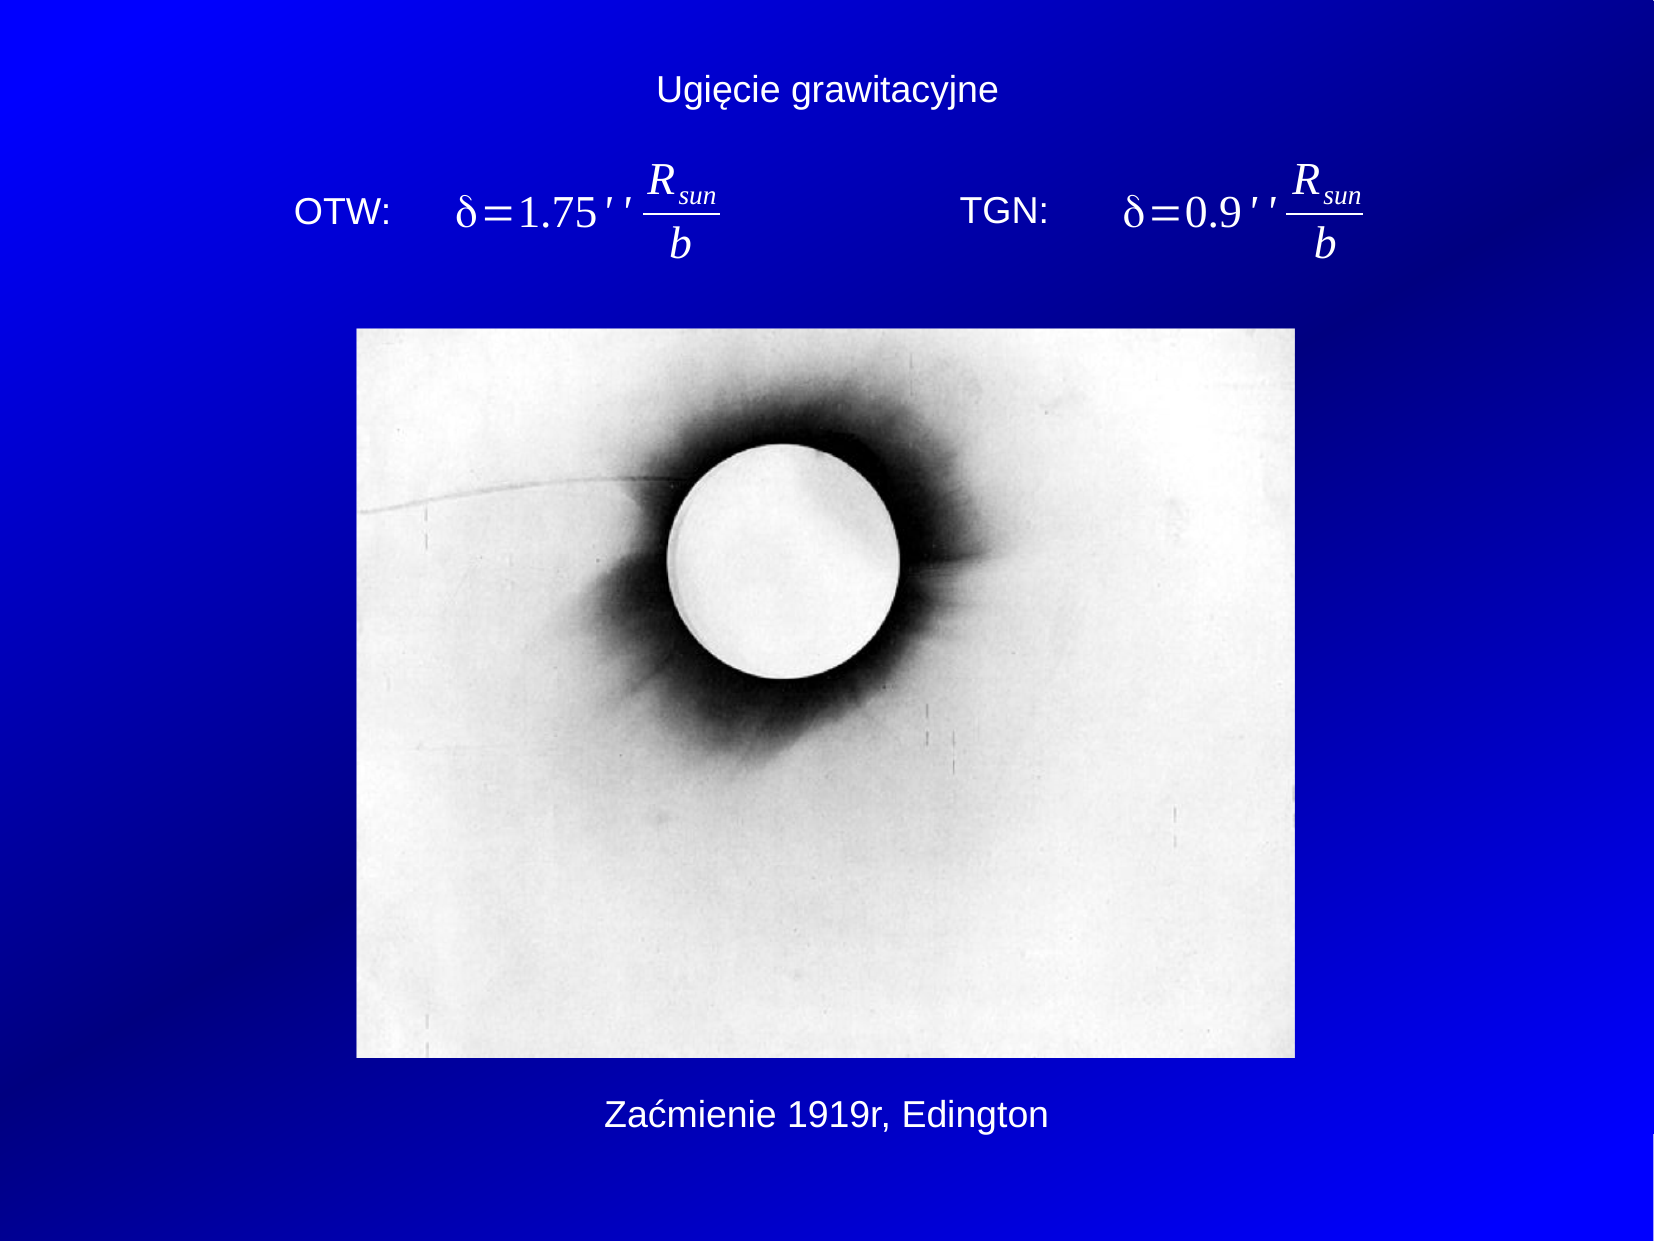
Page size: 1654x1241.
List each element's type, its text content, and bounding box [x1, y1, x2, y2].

chart [1116, 153, 1373, 269]
text_box TGN: [944, 182, 1065, 240]
picture [356, 328, 1295, 1058]
text_box Ugięcie grawitacyjne [641, 61, 1014, 119]
chart [448, 153, 728, 269]
text_box OTW: [279, 183, 407, 240]
text_box Zaćmienie 1919r, Edington [589, 1086, 1065, 1144]
